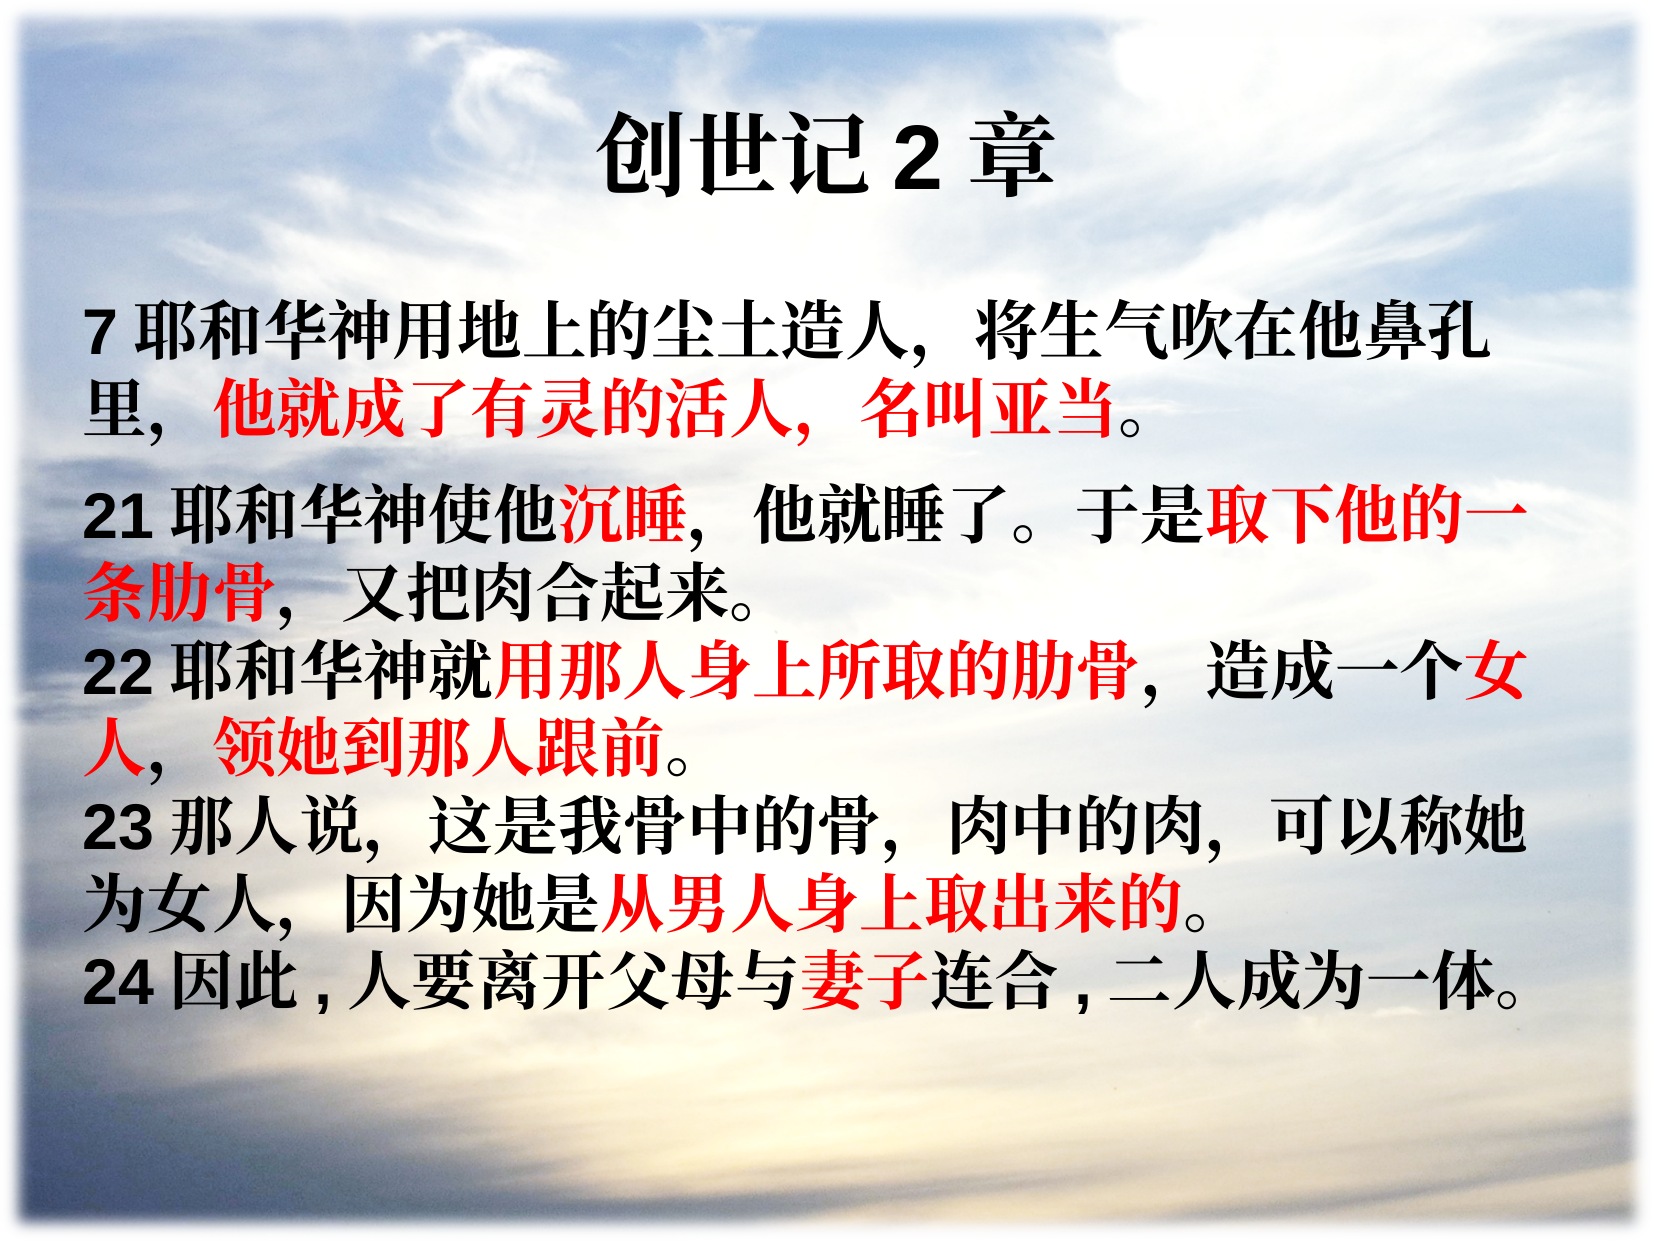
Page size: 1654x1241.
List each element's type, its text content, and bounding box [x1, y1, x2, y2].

picture [0, 0, 1654, 1241]
list 7耶和华神用地上的尘土造人，将生气吹在他鼻孔里，他就成了有灵的活人，名叫亚当。 21耶和华神使他沉睡，他就睡了。于是取下他的一条肋骨，又把肉合起来。 22耶和华神就用那人身上所取的肋骨，造成一个女人，领她到那人跟前。 23那人说，这是我骨中的骨，肉中的肉，可以称她为女人，因为她是从男人身上取出来的。 24因此,人要离开父母与妻子连合,二人成为一体。 [82, 290, 1571, 1109]
title 创世记2章 [82, 49, 1571, 257]
